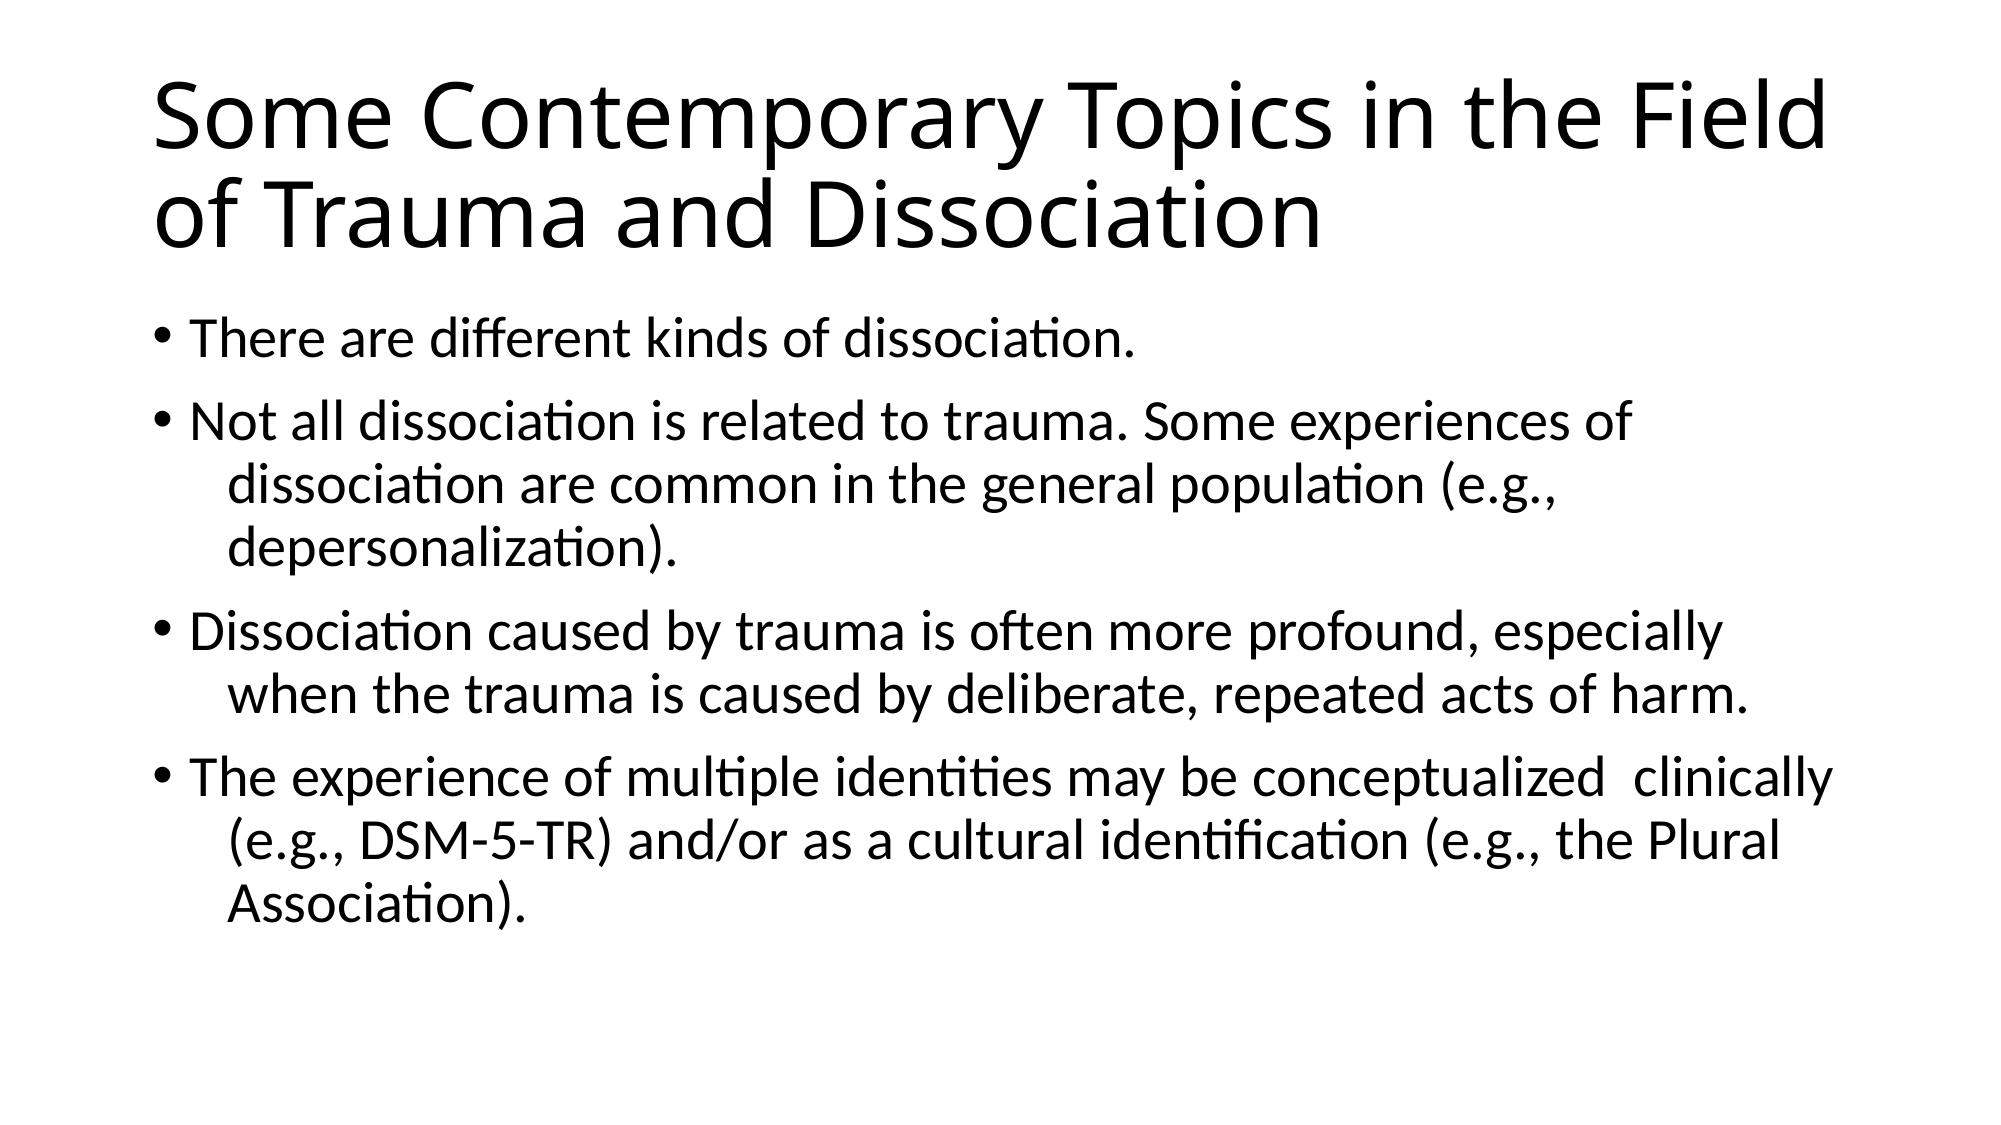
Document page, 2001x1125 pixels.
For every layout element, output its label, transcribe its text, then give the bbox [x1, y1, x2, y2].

list There are different kinds of dissociation. Not all dissociation is related to trauma. Some experiences of dissociation are common in the general population (e.g., depersonalization). Dissociation caused by trauma is often more profound, especially when the trauma is caused by deliberate, repeated acts of harm. The experience of multiple identities may be conceptualized clinically (e.g., DSM-5-TR) and/or as a cultural identification (e.g., the Plural Association). [137, 299, 1863, 1014]
title Some Contemporary Topics in the Field of Trauma and Dissociation [137, 59, 1863, 278]
